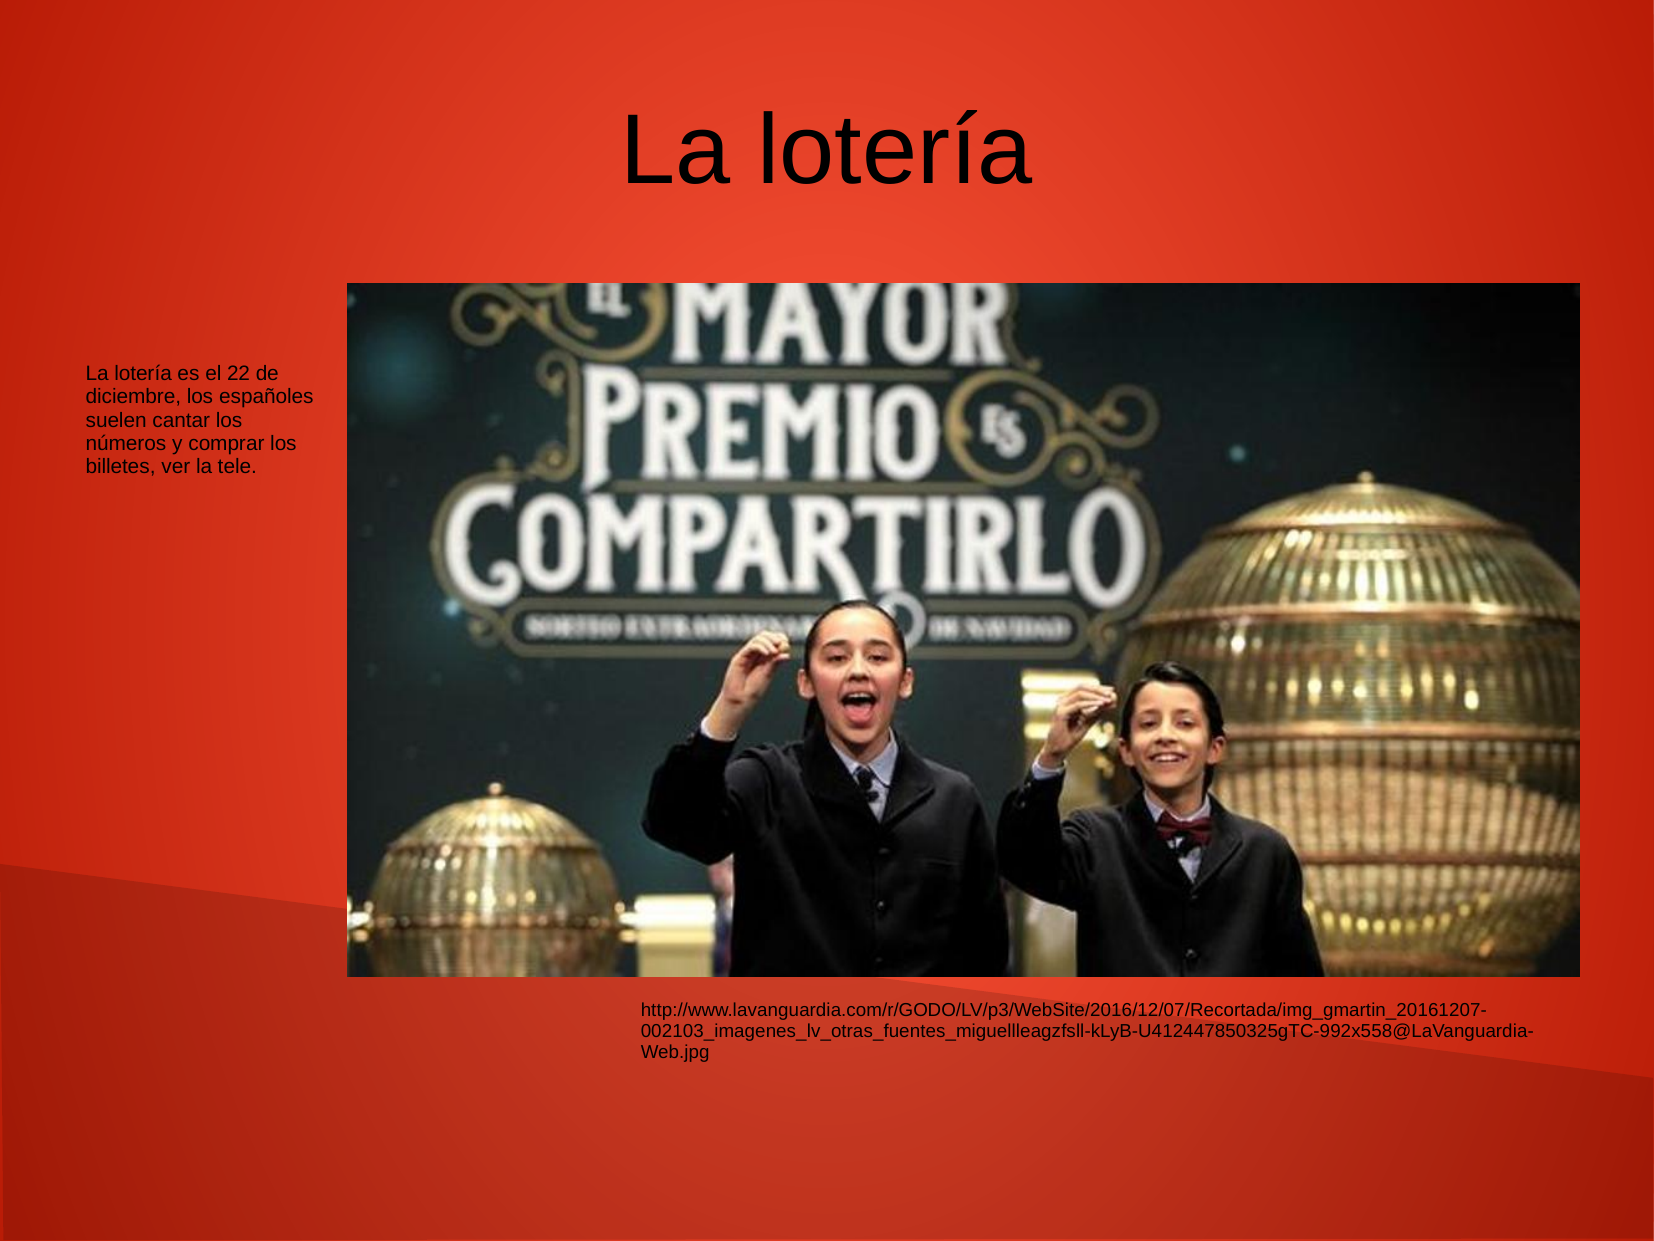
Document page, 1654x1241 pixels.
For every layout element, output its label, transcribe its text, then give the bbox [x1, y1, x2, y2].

picture [347, 283, 1580, 977]
text_box http://www.lavanguardia.com/r/GODO/LV/p3/WebSite/2016/12/07/Recortada/img_gmartin_20161207-002103_imagenes_lv_otras_fuentes_miguellleagzfsll-kLyB-U412447850325gTC-992x558@LaVanguardia-Web.jpg [625, 991, 1595, 1217]
title La lotería [82, 47, 1571, 252]
text_box La lotería es el 22 de diciembre, los españoles suelen cantar los números y comprar los billetes, ver la tele. [70, 354, 343, 839]
